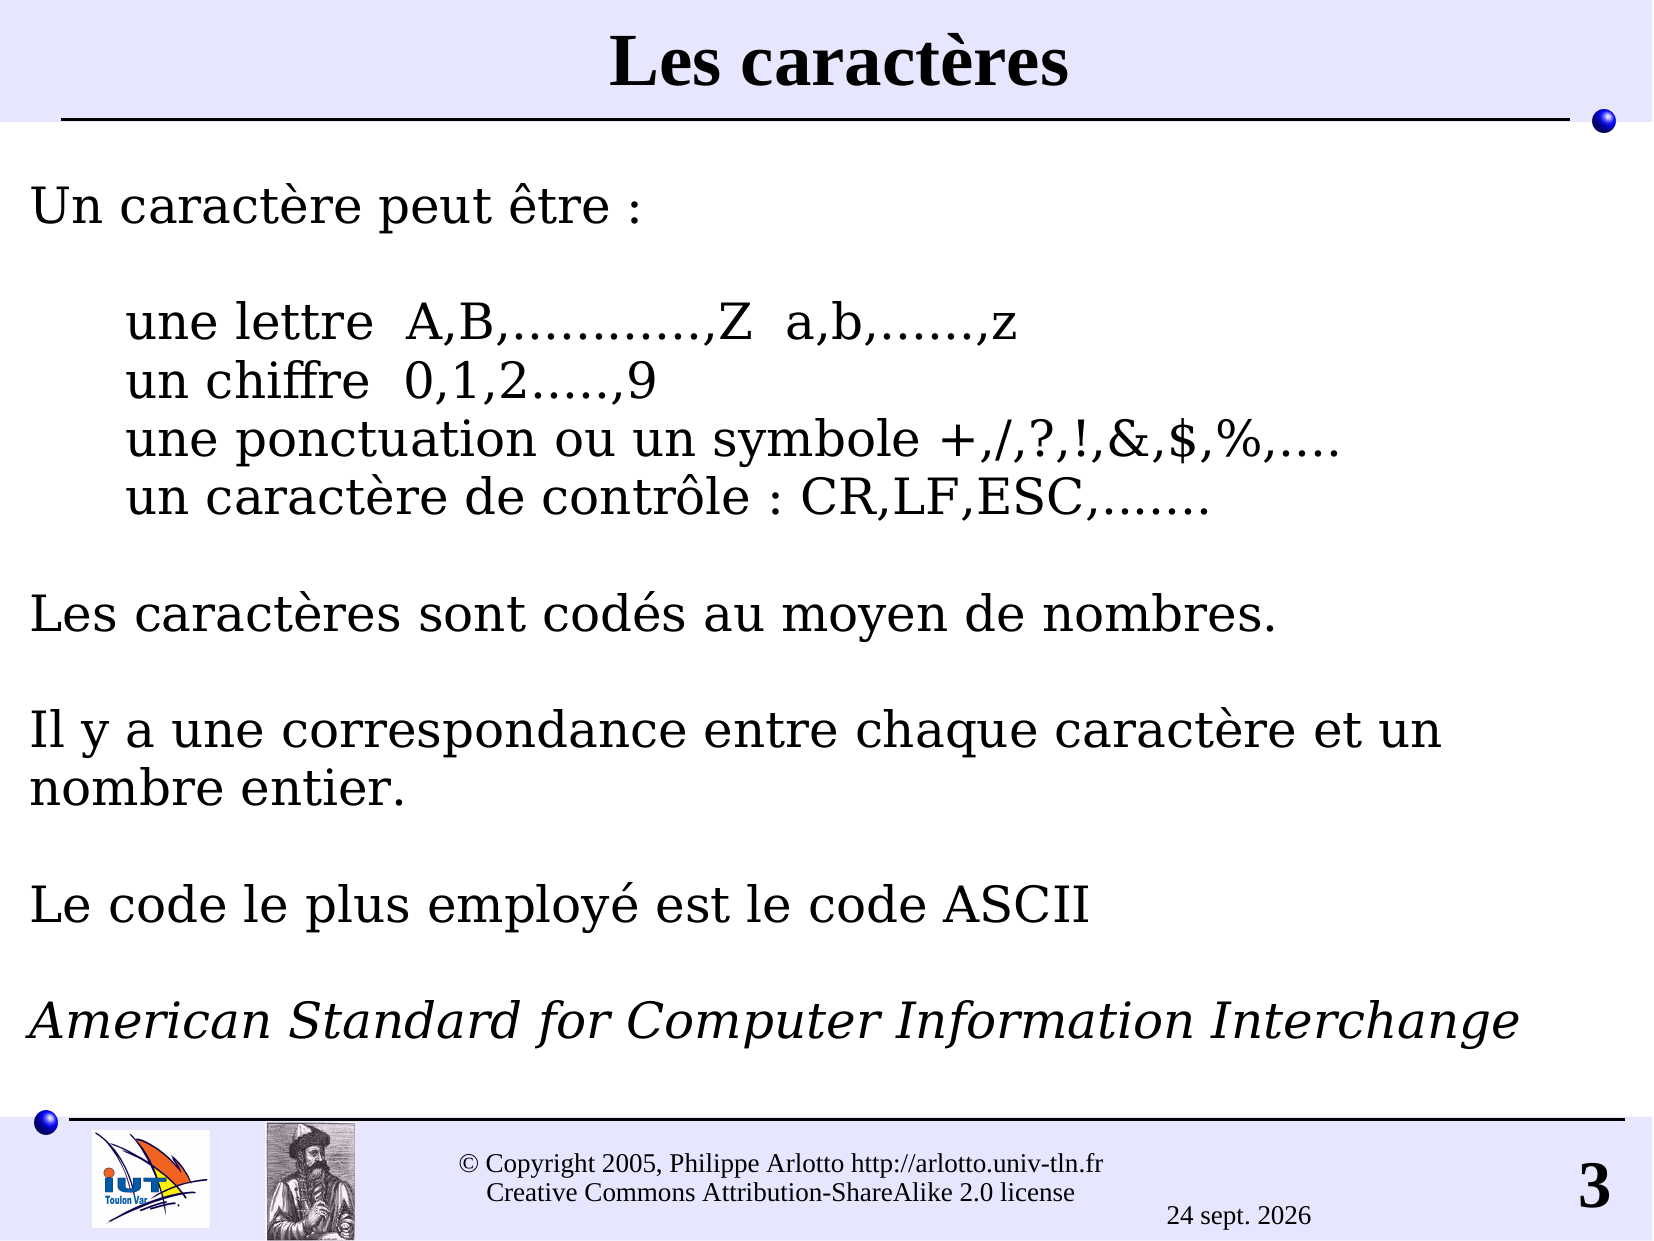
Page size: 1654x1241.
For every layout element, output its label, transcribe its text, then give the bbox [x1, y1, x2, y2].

title Les caractères [95, 14, 1585, 107]
picture [265, 1226, 355, 1241]
text_box Un caractère peut être : une lettre A,B,............,Z a,b,......,z un chiffre 0,1,2.....,9 une ponctuation ou un symbole +,/,?,!,&,$,%,.... un caractère de contrôle : CR,LF,ESC,....... Les caractères sont codés au moyen de nombres. Il y a une correspondance entre chaque caractère et un nombre entier. Le code le plus employé est le code ASCII American Standard for Computer Information Interchange [29, 177, 1636, 1226]
